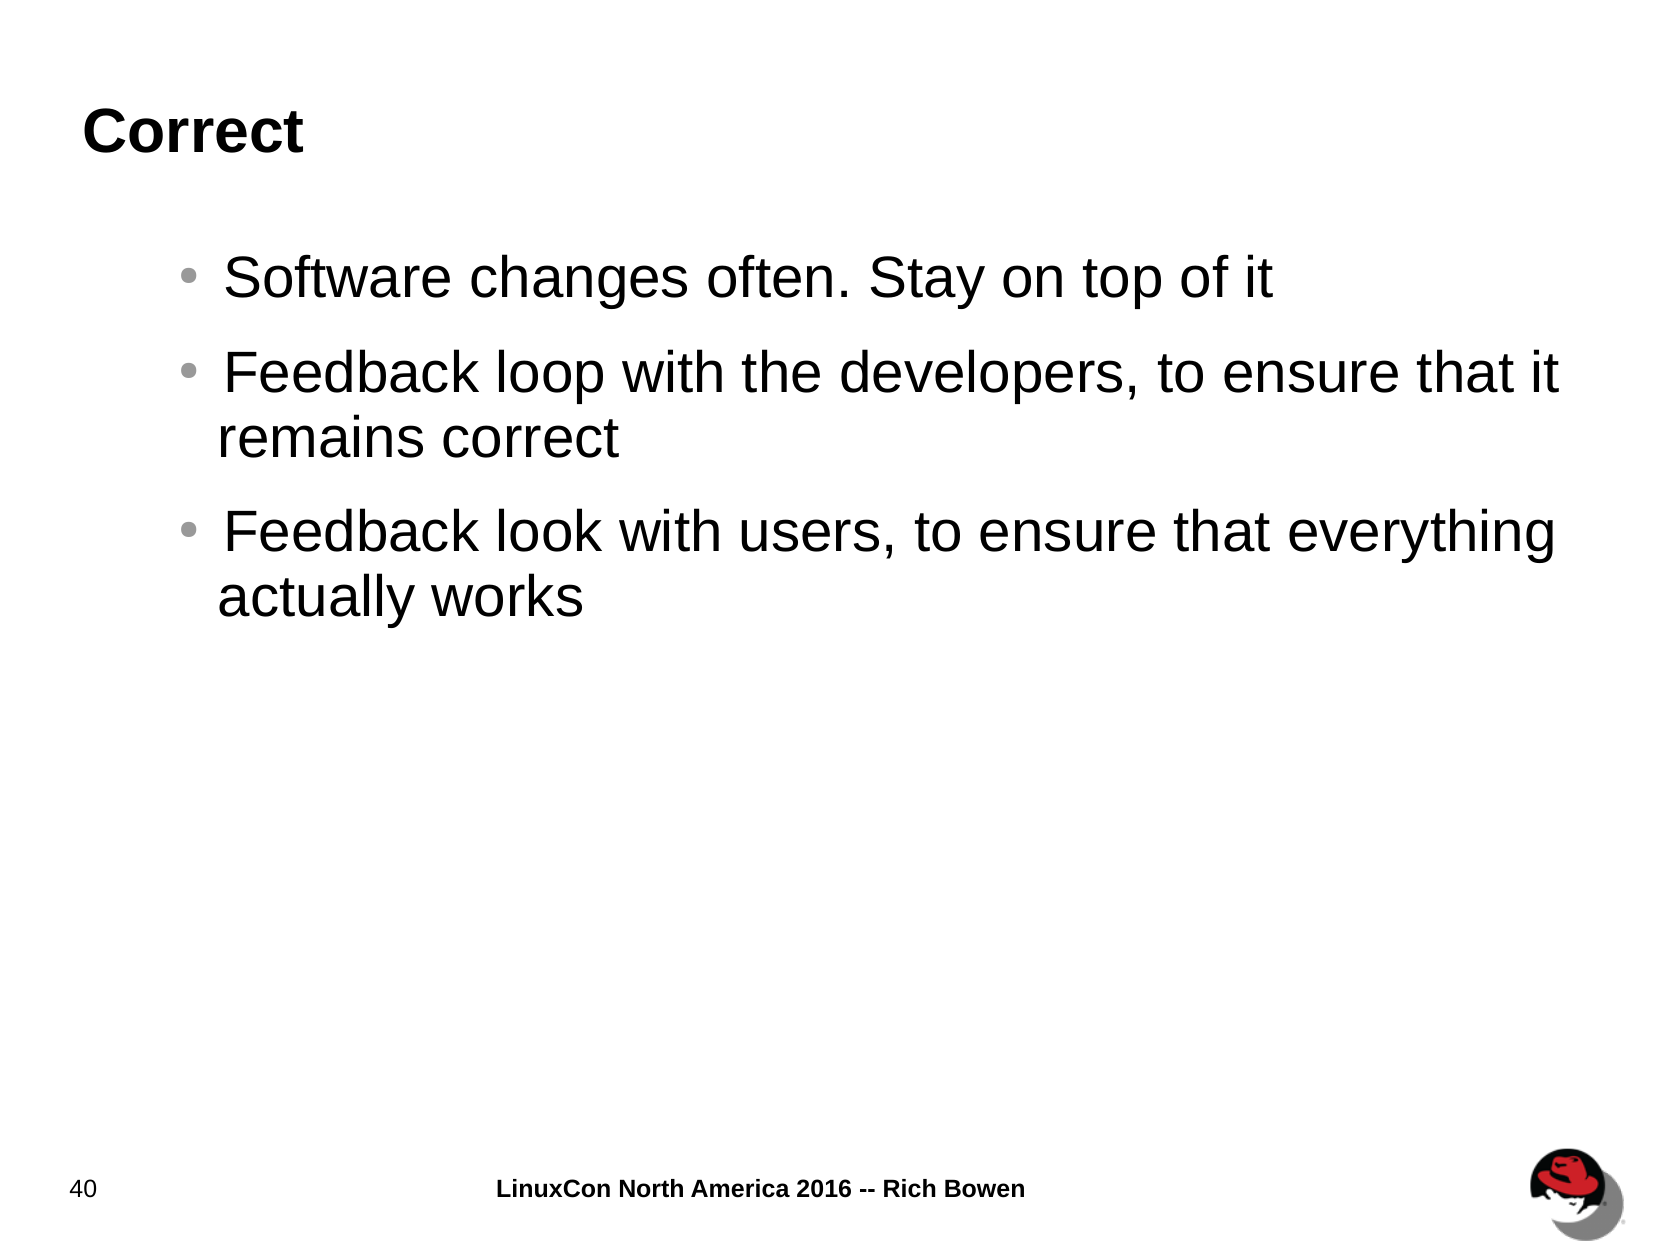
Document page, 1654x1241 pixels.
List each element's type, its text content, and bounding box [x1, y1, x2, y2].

title Correct [82, 37, 1571, 226]
picture [1529, 1146, 1613, 1224]
list Software changes often. Stay on top of it Feedback loop with the developers, to ensure that it remains correct Feedback look with users, to ensure that everything actually works [86, 244, 1576, 1039]
